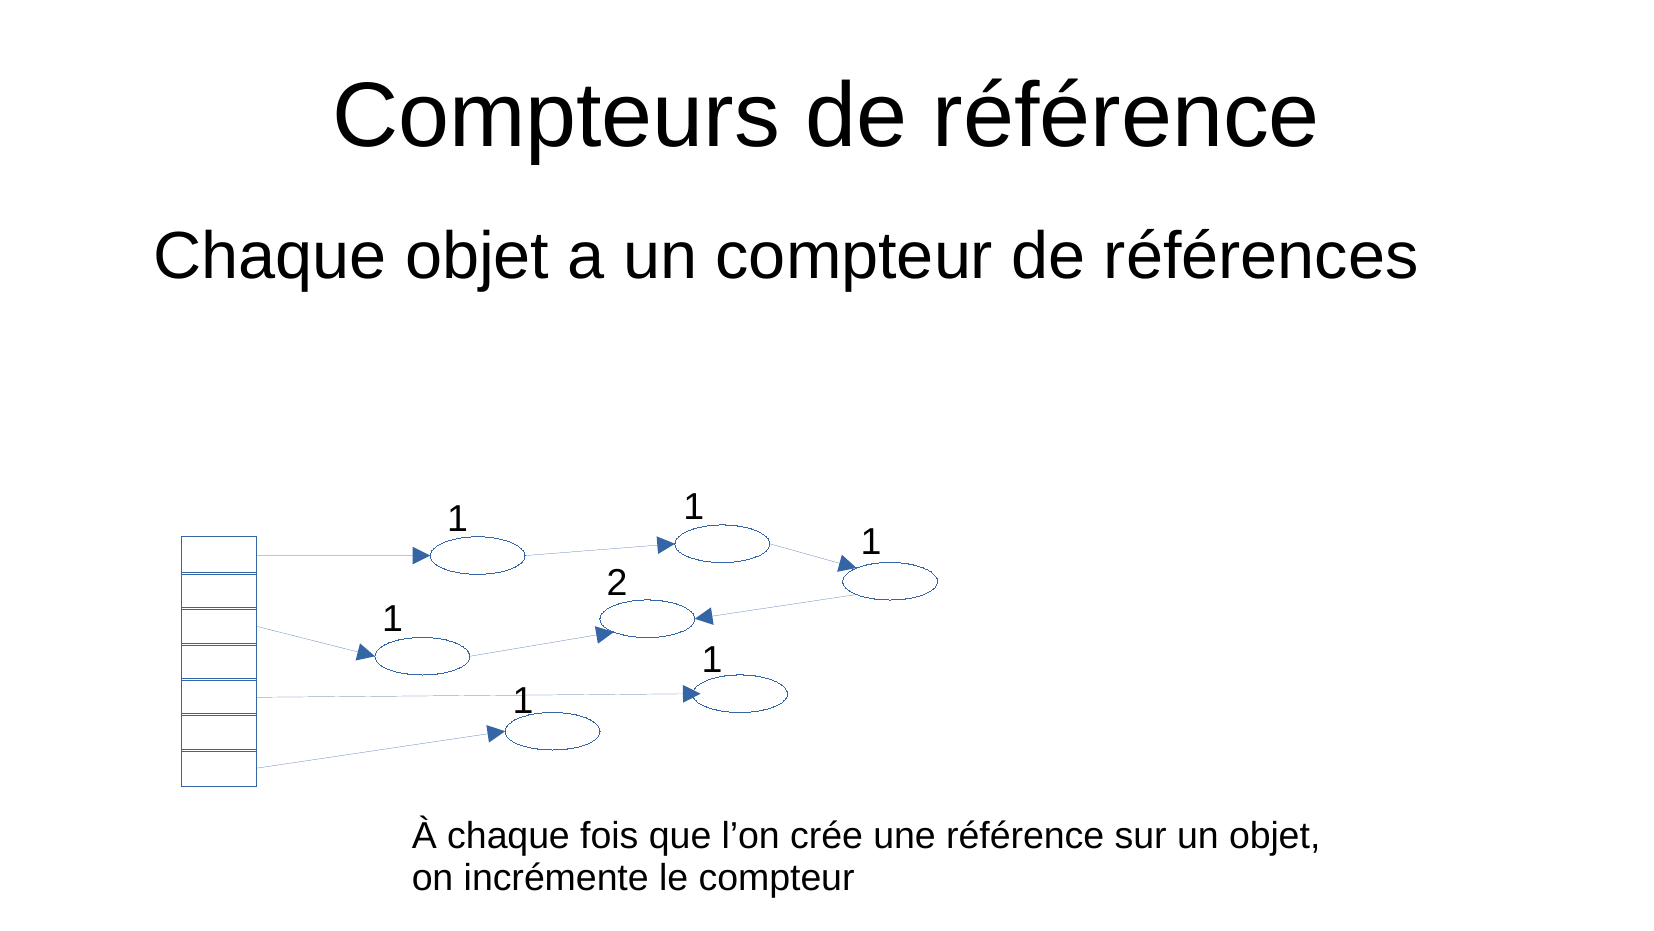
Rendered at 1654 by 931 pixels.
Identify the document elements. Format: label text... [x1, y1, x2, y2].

text_box 2 [591, 554, 643, 612]
text_box 1 [686, 630, 738, 688]
text_box 1 [367, 589, 418, 647]
text_box 1 [845, 513, 897, 571]
list Chaque objet a un compteur de références [82, 217, 1571, 451]
text_box 1 [432, 489, 483, 547]
text_box À chaque fois que l’on crée une référence sur un objet, on incrémente le compteur [397, 807, 1336, 907]
text_box 1 [668, 477, 719, 535]
text_box 1 [497, 671, 549, 729]
title Compteurs de référence [82, 37, 1571, 193]
